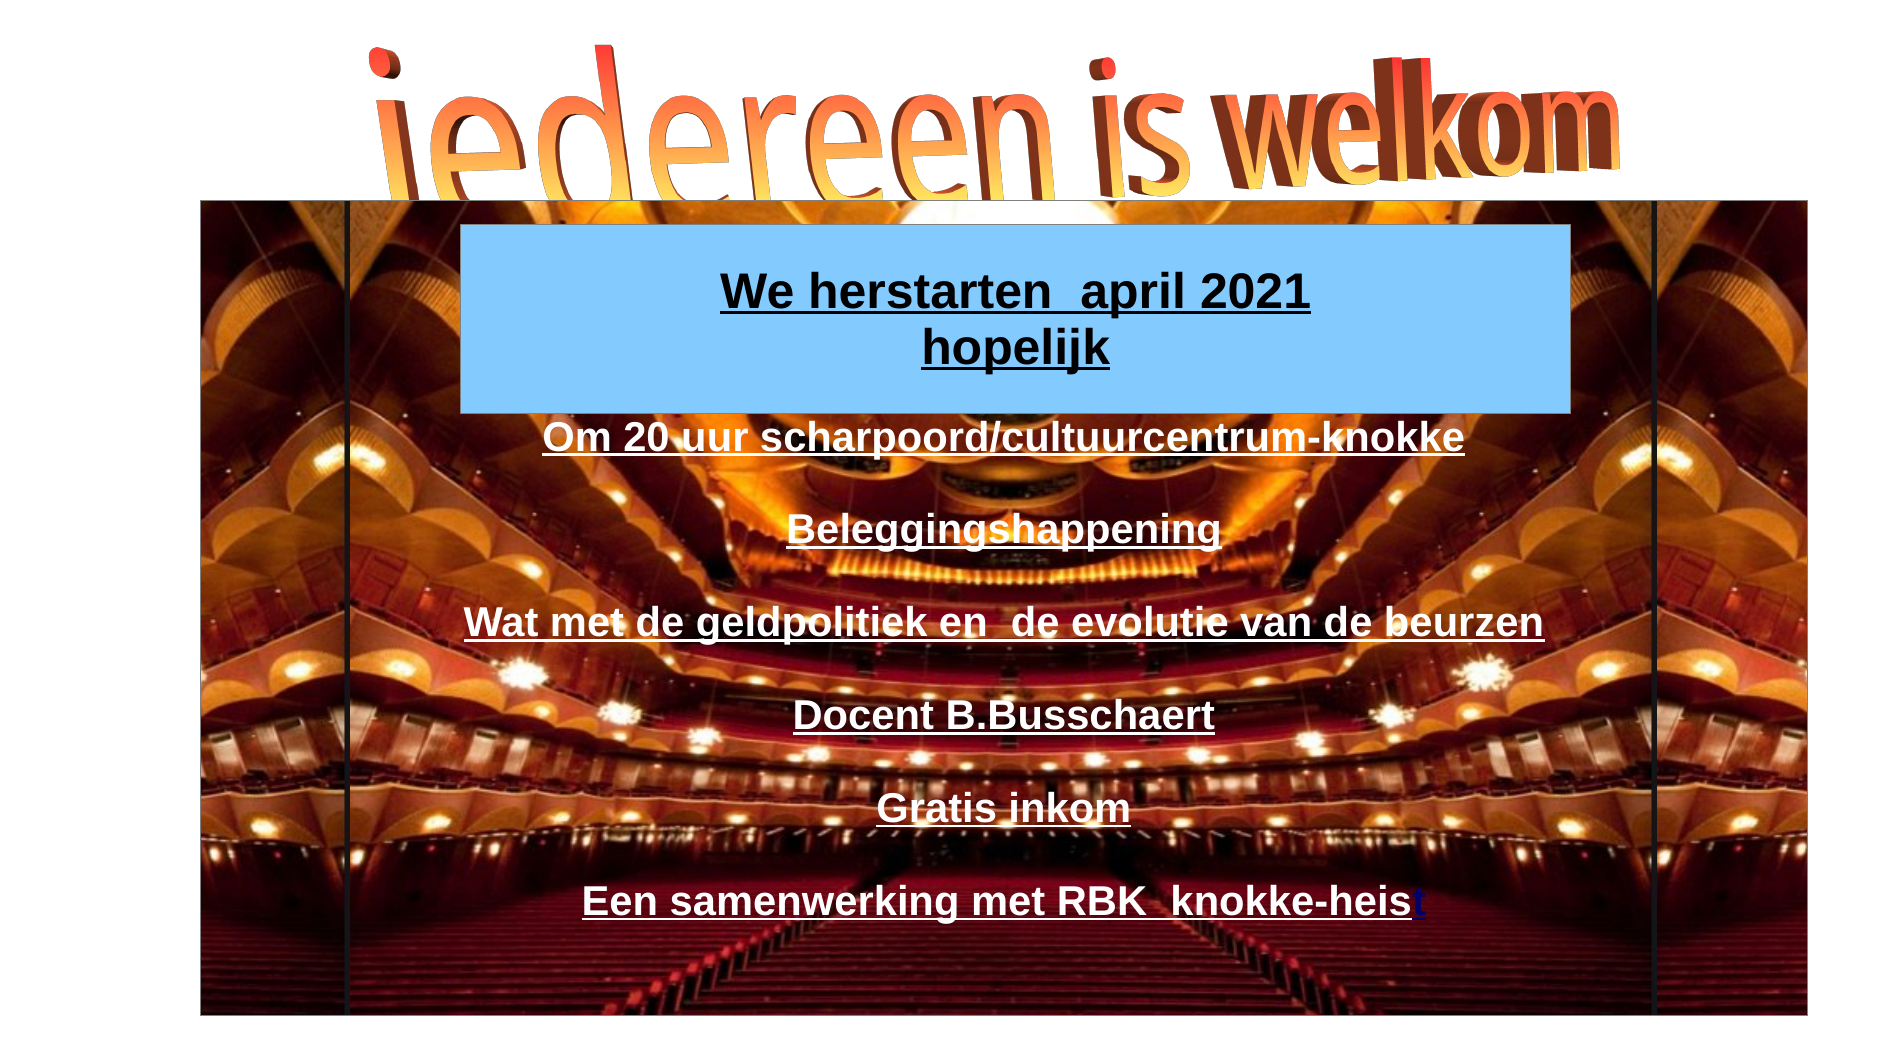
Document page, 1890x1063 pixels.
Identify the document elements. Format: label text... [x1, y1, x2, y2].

text_box Maandag 12 oktober Om 20 uur scharpoord/cultuurcentrum-knokke Beleggingshappening Wat met de geldpolitiek en de evolutie van de beurzen Docent B.Busschaert Gratis inkom Een samenwerking met RBK knokke-heist [200, 200, 1808, 1016]
text_box We herstarten april 2021 hopelijk [460, 224, 1571, 414]
